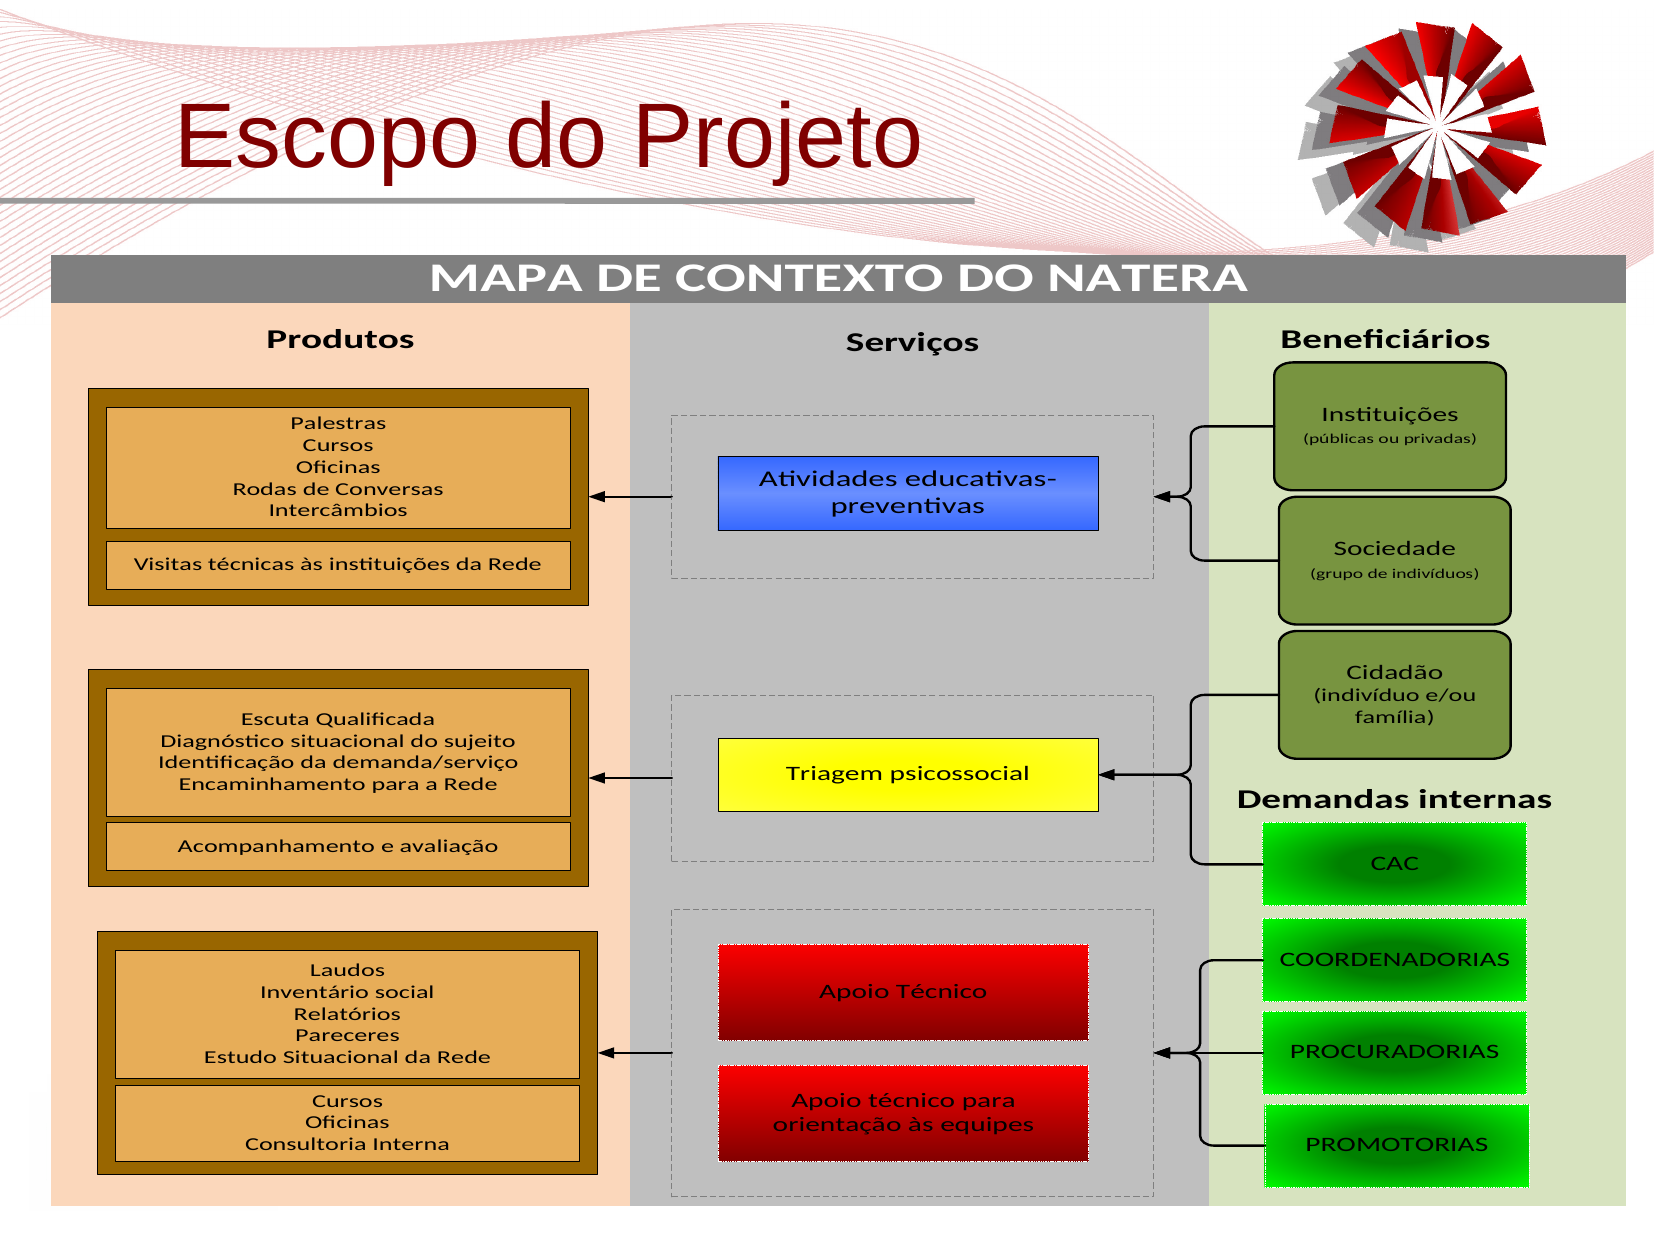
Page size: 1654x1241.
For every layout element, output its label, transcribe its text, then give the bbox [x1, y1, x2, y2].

text_box Escopo do Projeto [47, 77, 1052, 195]
picture [0, 9, 1654, 1211]
